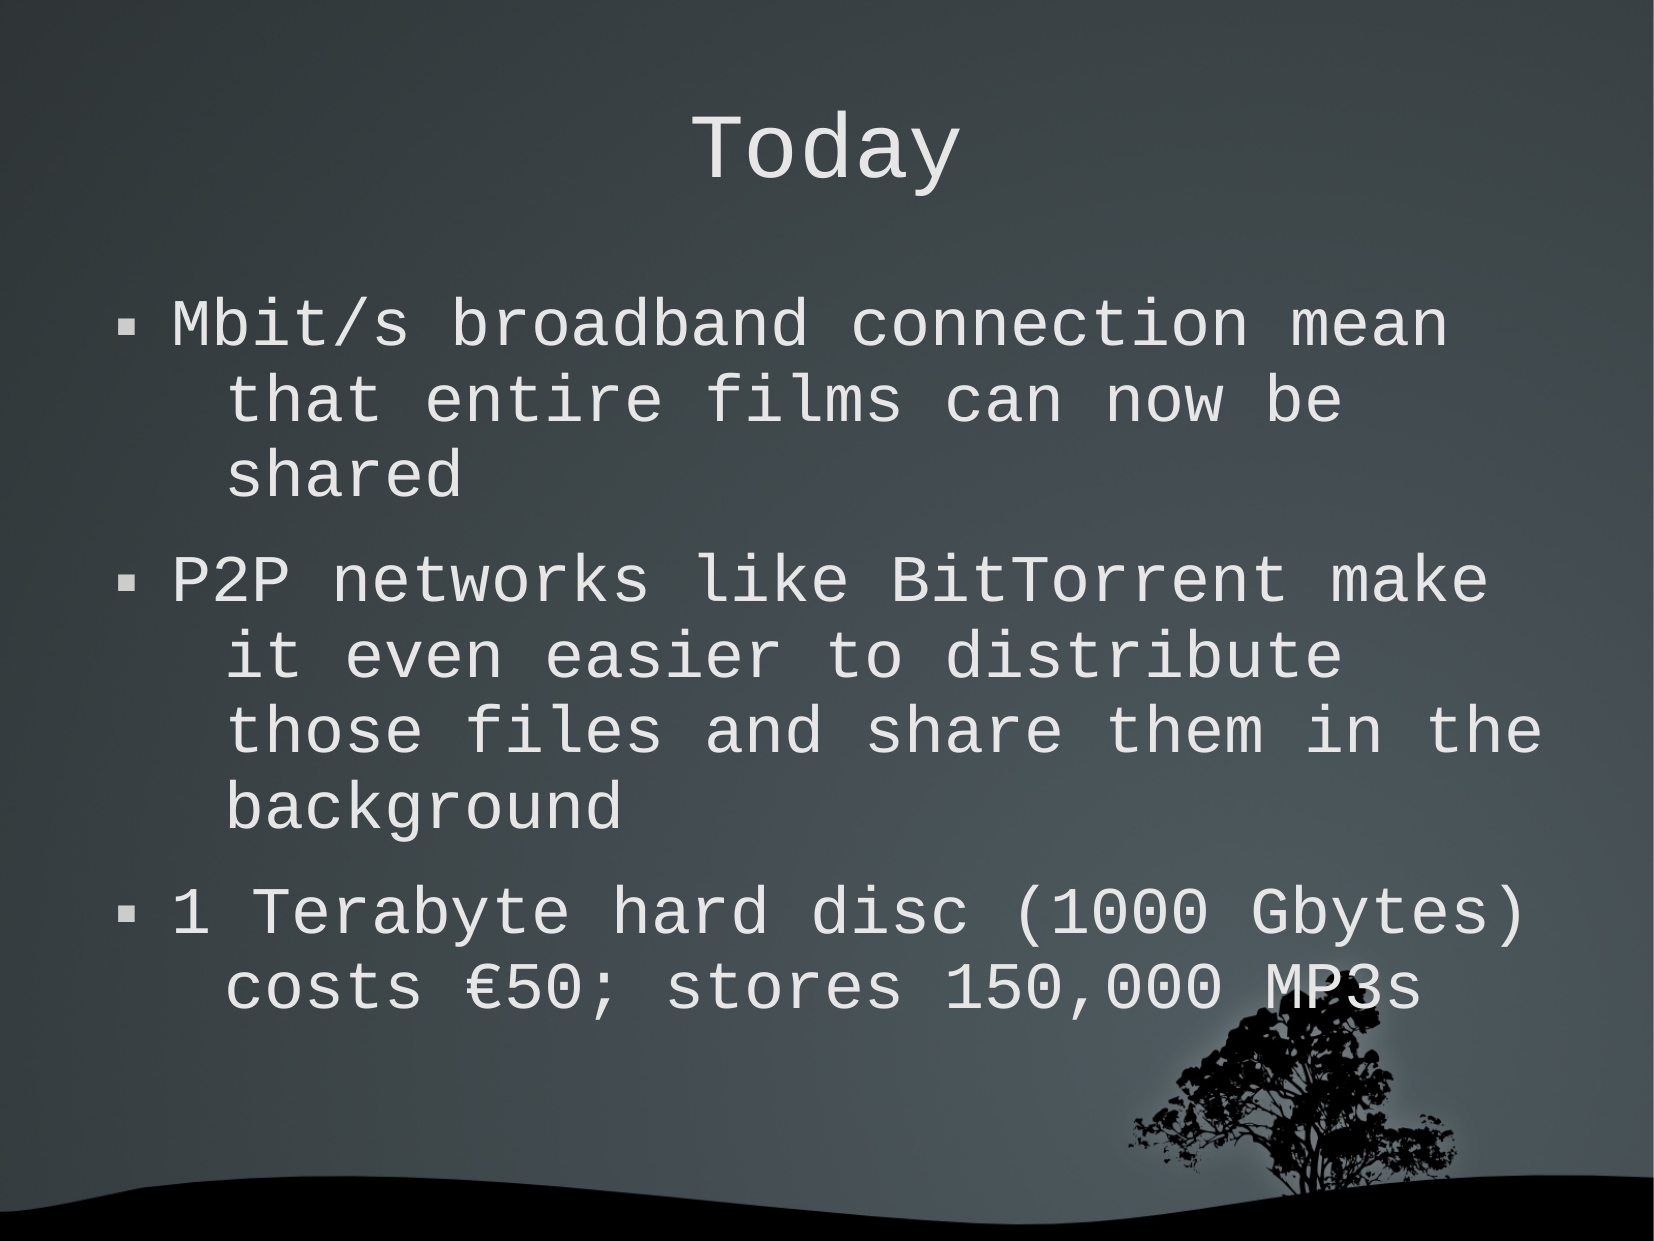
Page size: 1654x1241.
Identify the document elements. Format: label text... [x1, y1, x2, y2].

list Mbit/s broadband connection mean that entire films can now be shared P2P networks like BitTorrent make it even easier to distribute those files and share them in the background 1 Terabyte hard disc (1000 Gbytes) costs €50; stores 150,000 MP3s [82, 290, 1571, 1094]
picture [0, 0, 1654, 1241]
title Today [82, 56, 1571, 250]
